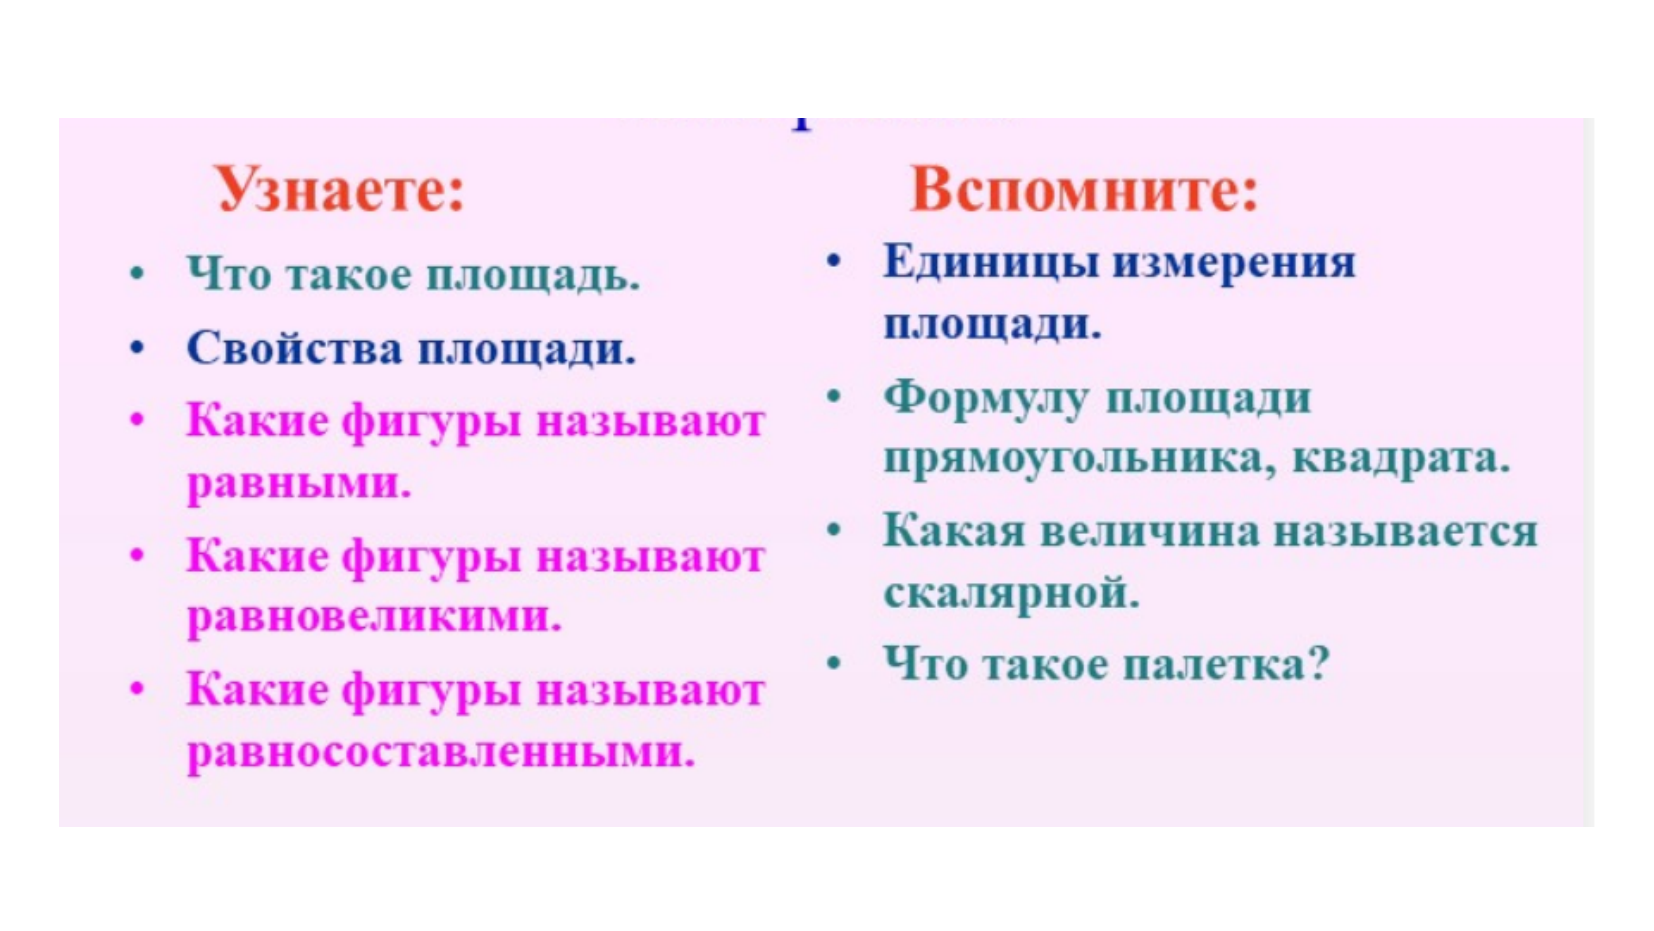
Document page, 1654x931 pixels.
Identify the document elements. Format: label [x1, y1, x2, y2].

picture [59, 118, 1595, 827]
